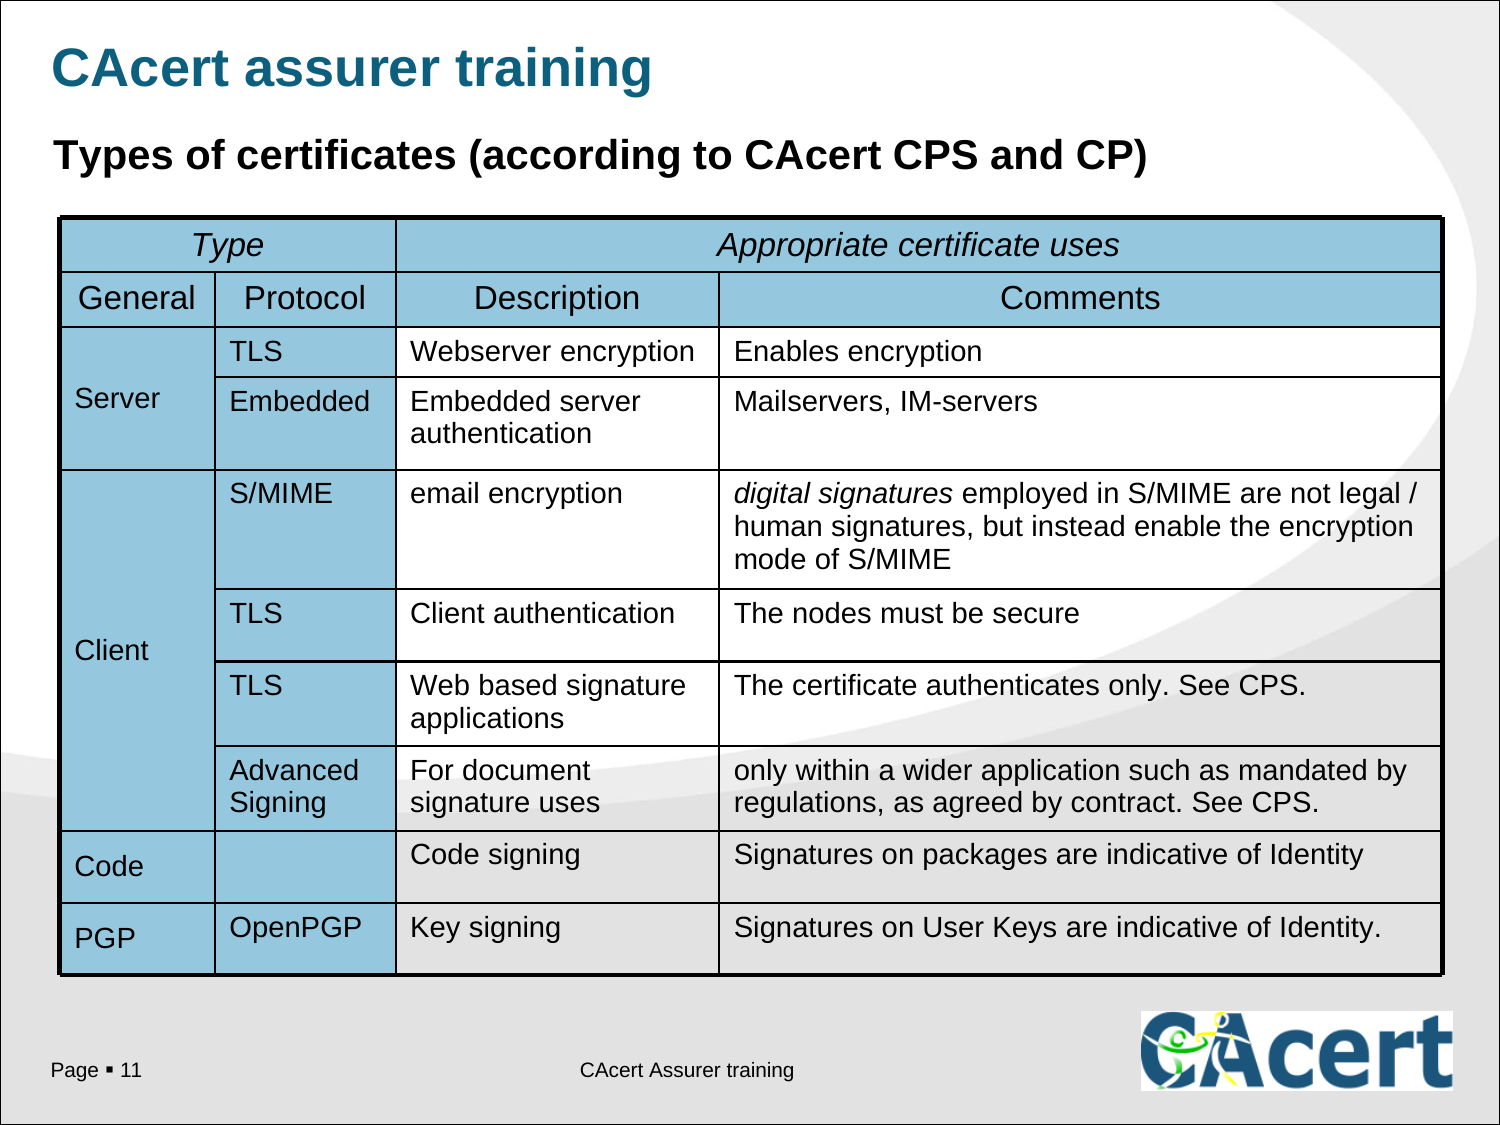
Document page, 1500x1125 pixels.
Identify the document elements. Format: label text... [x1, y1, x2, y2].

text_box General [62, 273, 214, 326]
text_box TLS [216, 328, 395, 376]
title CAcert assurer training [51, 19, 1450, 118]
text_box Description [397, 273, 718, 326]
text_box Advanced Signing [216, 747, 395, 830]
text_box Client [62, 471, 214, 830]
text_box Types of certificates (according to CAcert CPS and CP) [53, 125, 1448, 185]
text_box Server [62, 328, 214, 469]
text_box For document signature uses [397, 747, 718, 830]
text_box Web based signature applications [397, 663, 718, 745]
text_box Code signing [397, 832, 718, 902]
text_box S/MIME [216, 471, 395, 588]
text_box Signatures on User Keys are indicative of Identity. [720, 904, 1440, 973]
text_box TLS [216, 590, 395, 660]
text_box Comments [720, 273, 1440, 326]
text_box [216, 832, 395, 902]
text_box TLS [216, 663, 395, 745]
text_box PGP [62, 904, 214, 973]
text_box only within a wider application such as mandated by regulations, as agreed by contract. See CPS. [720, 747, 1440, 830]
text_box Embedded [216, 378, 395, 469]
text_box Webserver encryption [397, 328, 718, 376]
text_box Client authentication [397, 590, 718, 660]
text_box Code [62, 832, 214, 902]
text_box Signatures on packages are indicative of Identity [720, 832, 1440, 902]
text_box OpenPGP [216, 904, 395, 973]
text_box The nodes must be secure [720, 590, 1440, 660]
text_box Enables encryption [720, 328, 1440, 376]
text_box The certificate authenticates only. See CPS. [720, 663, 1440, 745]
text_box Appropriate certificate uses [397, 220, 1440, 271]
text_box email encryption [397, 471, 718, 588]
text_box Embedded server authentication [397, 378, 718, 469]
picture [1, 1, 1499, 1124]
text_box Key signing [397, 904, 718, 973]
text_box Mailservers, IM-servers [720, 378, 1440, 469]
text_box Type [62, 220, 395, 271]
text_box Protocol [216, 273, 395, 326]
text_box digital signatures employed in S/MIME are not legal / human signatures, but instead enable the encryption mode of S/MIME [720, 471, 1440, 588]
